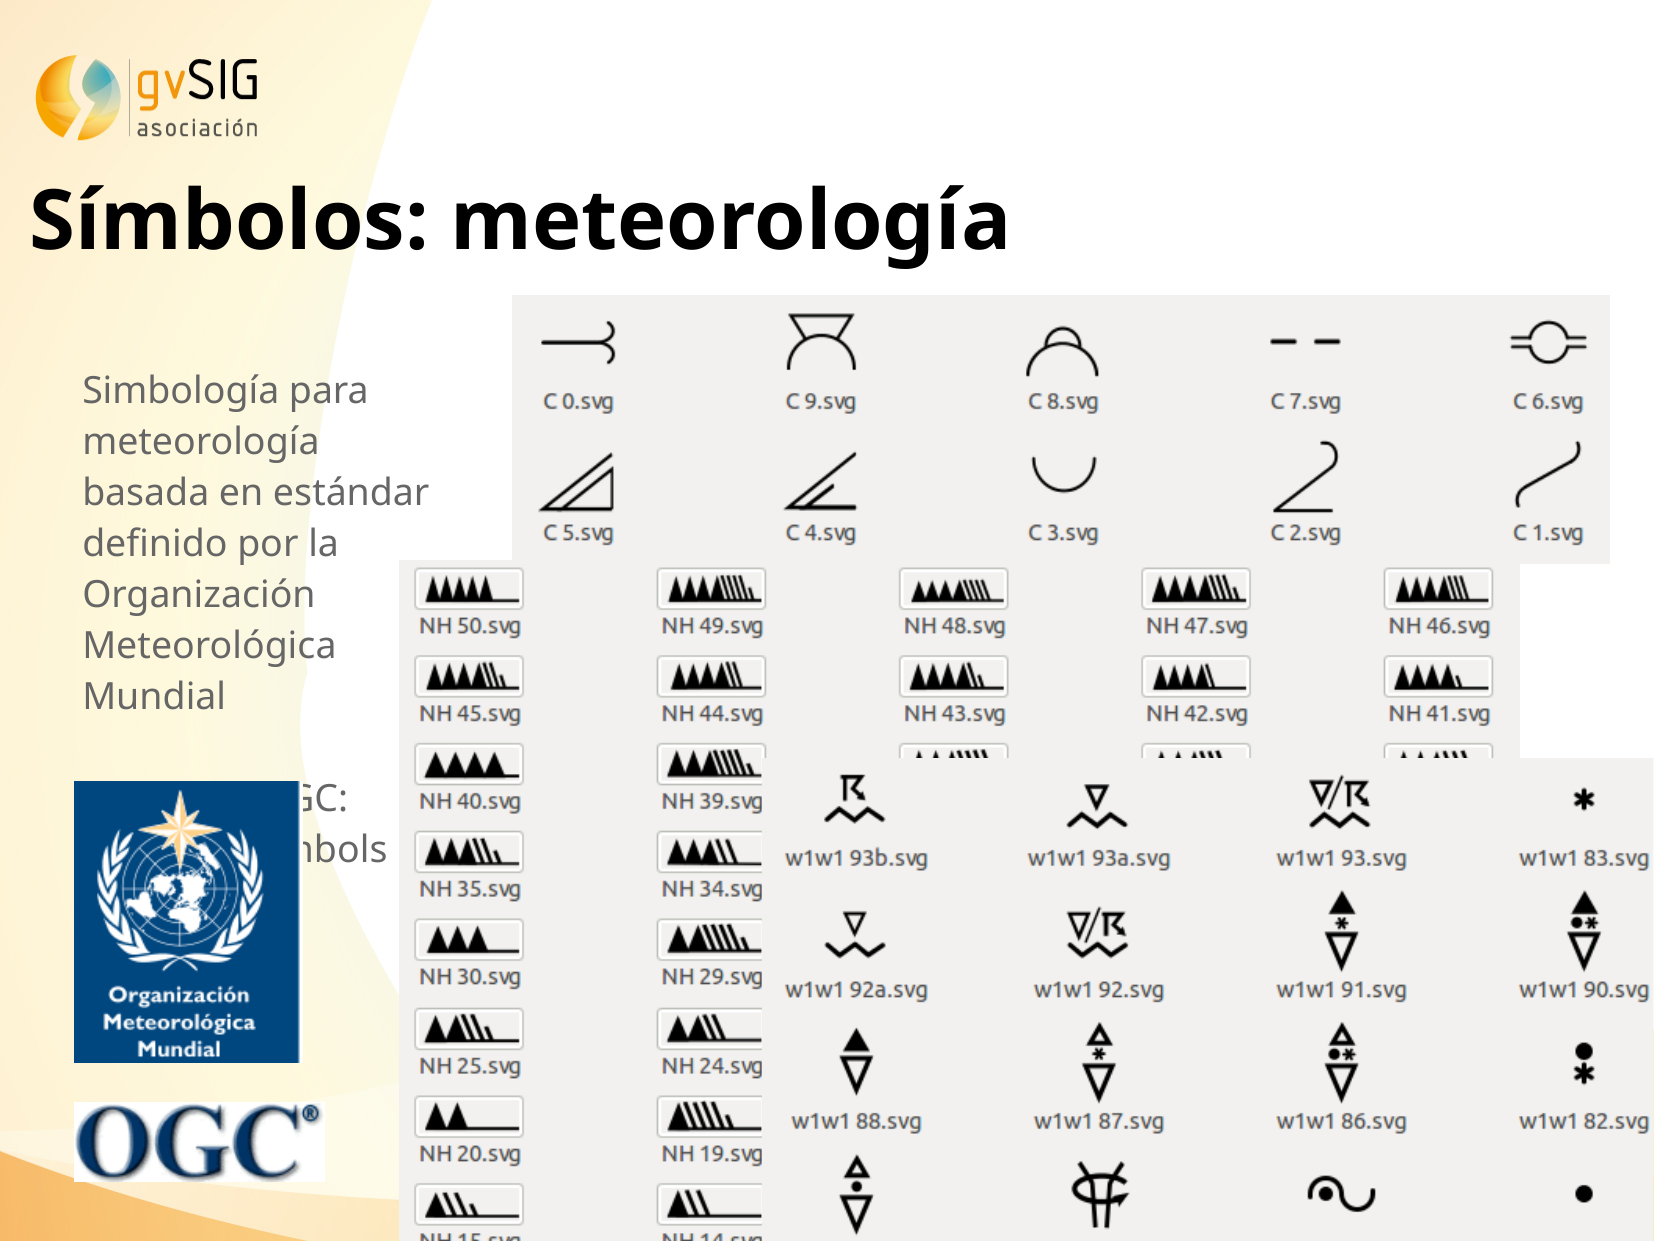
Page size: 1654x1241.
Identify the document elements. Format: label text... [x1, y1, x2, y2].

title Símbolos: meteorología [29, 170, 1517, 265]
text_box Simbología para meteorología basada en estándar definido por la Organización Meteorológica Mundial Grupo en OGC: Weather symbols [67, 356, 459, 752]
picture [0, 0, 1654, 1241]
